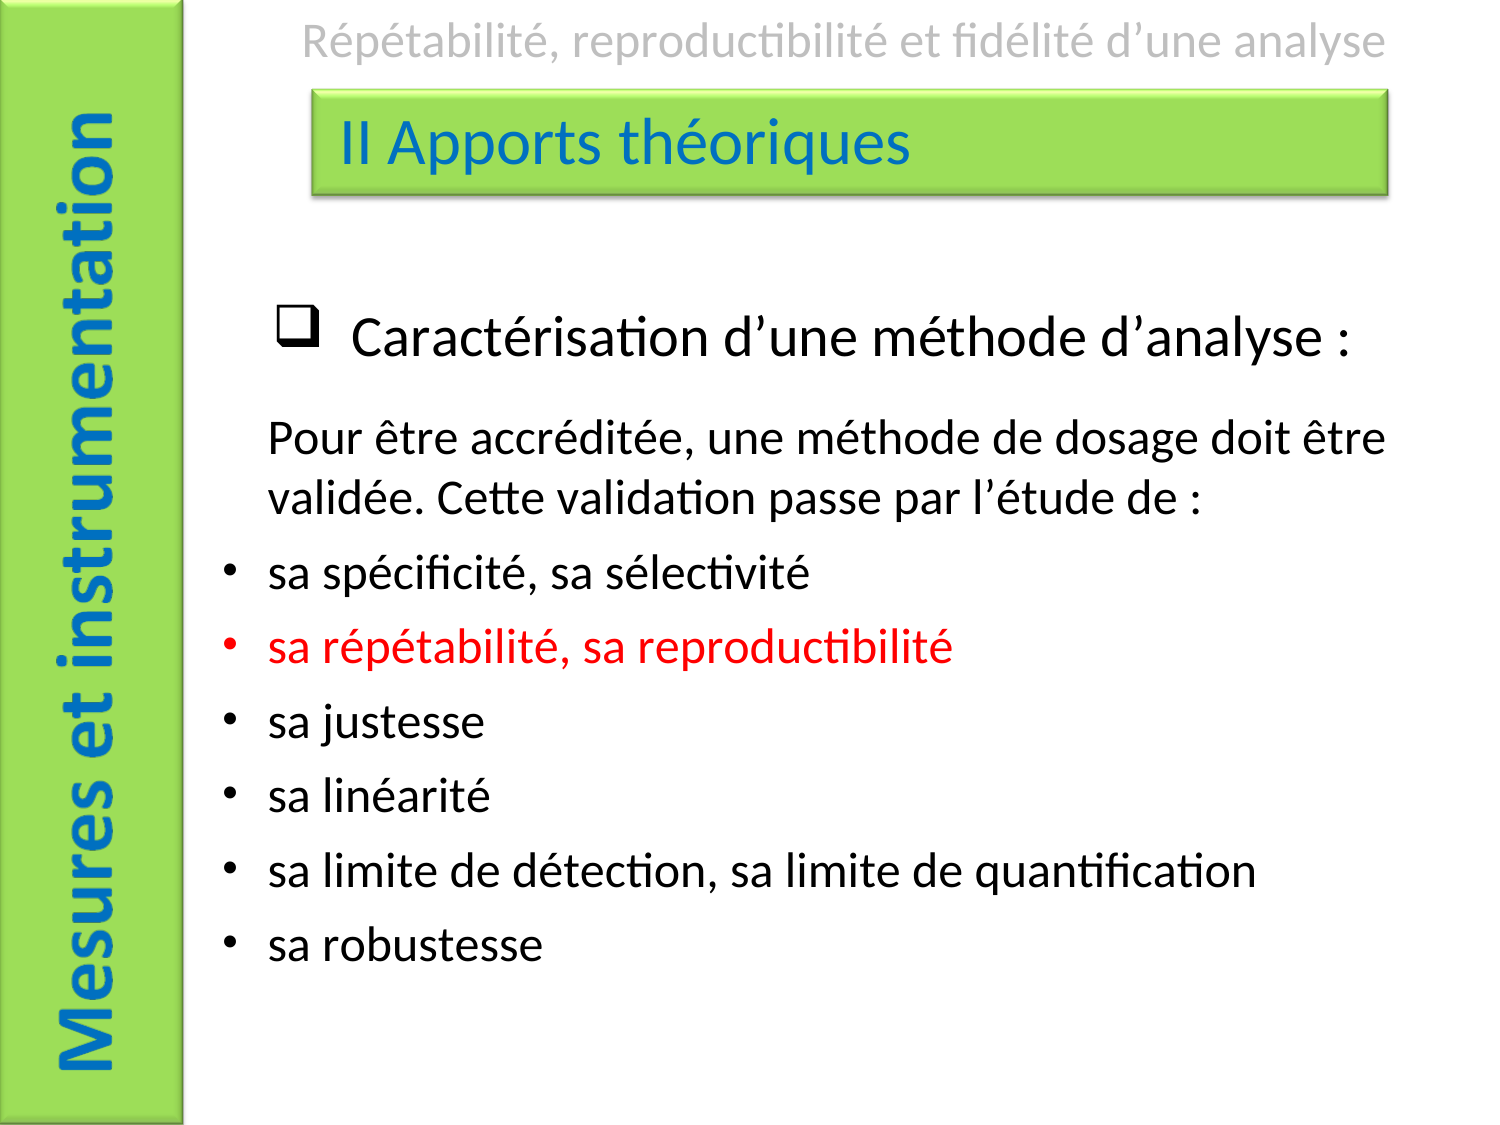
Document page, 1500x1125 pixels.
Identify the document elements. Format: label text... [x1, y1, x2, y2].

text_box Caractérisation d’une méthode d’analyse : [183, 290, 1500, 409]
picture [0, 0, 192, 1125]
text_box Pour être accréditée, une méthode de dosage doit être validée. Cette validation passe par l’étude de : sa spécificité, sa sélectivité sa répétabilité, sa reproductibilité sa justesse sa linéarité sa limite de détection, sa limite de quantification sa robustesse [206, 397, 1500, 988]
picture [303, 84, 1397, 209]
text_box II Apports théoriques [324, 90, 1388, 186]
text_box Répétabilité, reproductibilité et fidélité d’une analyse [206, 0, 1483, 76]
